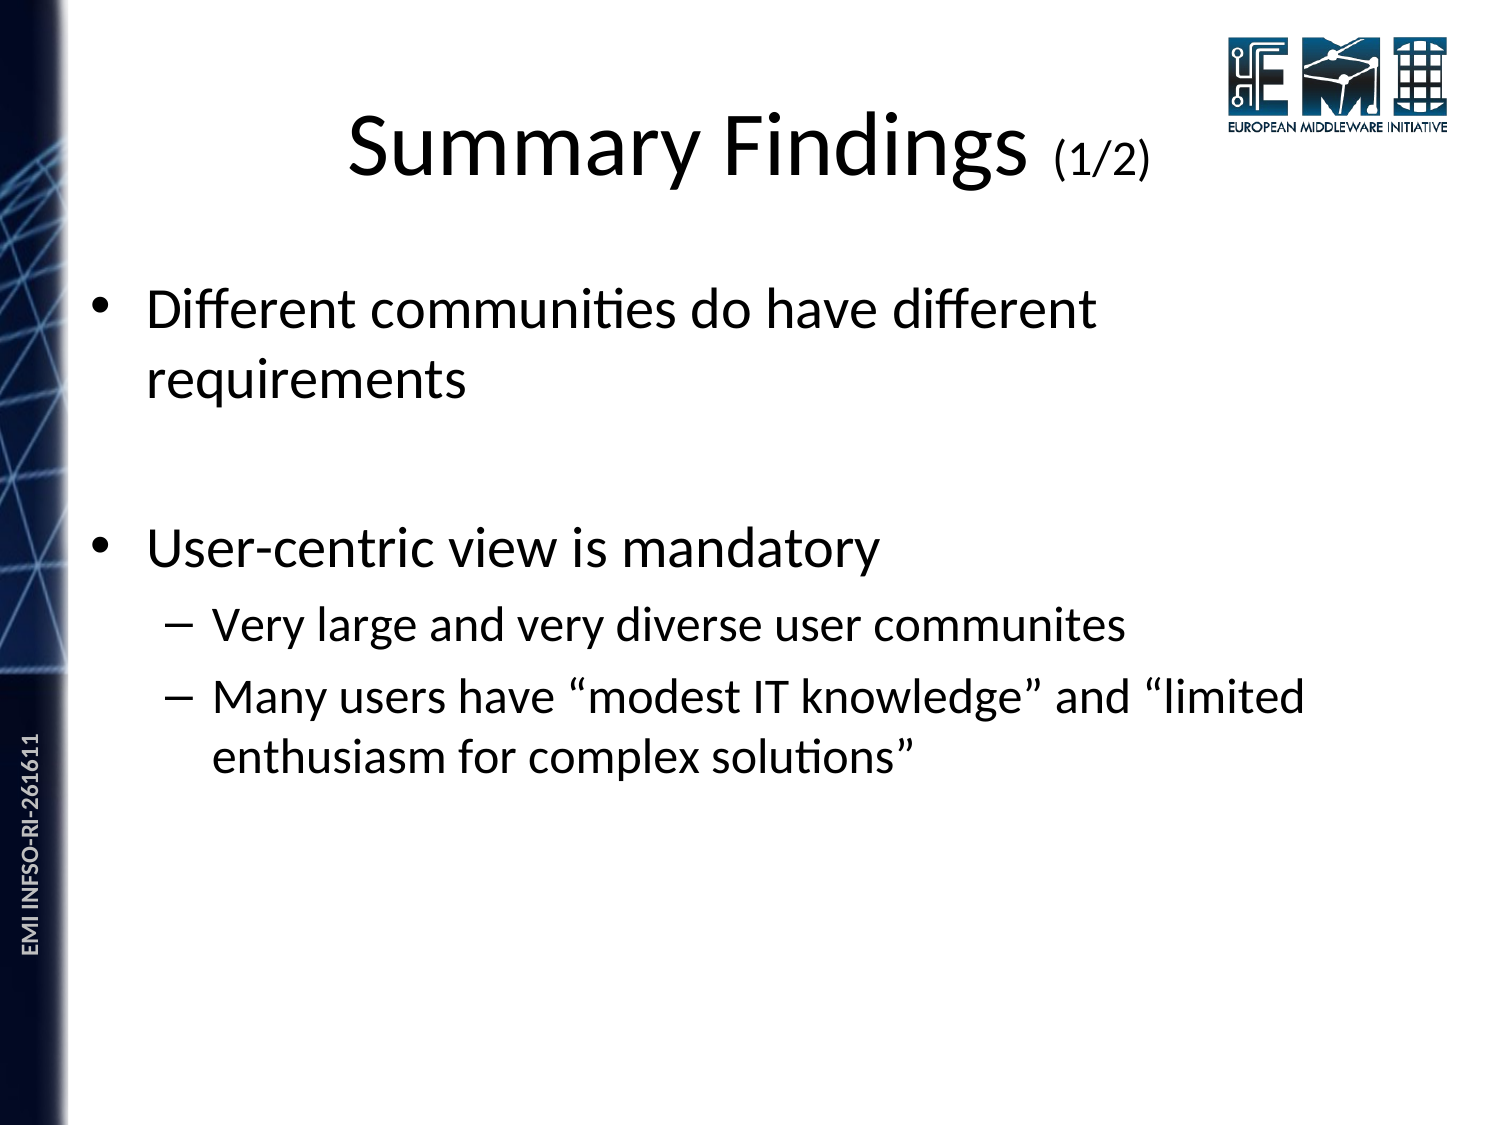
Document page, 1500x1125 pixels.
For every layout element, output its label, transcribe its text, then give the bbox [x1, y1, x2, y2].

picture [0, 0, 76, 1125]
title Summary Findings (1/2) [75, 45, 1426, 233]
picture [1179, 21, 1494, 153]
list Different communities do have different requirements User-centric view is mandatory Very large and very diverse user communites Many users have “modest IT knowledge” and “limited enthusiasm for complex solutions” [75, 262, 1426, 1006]
